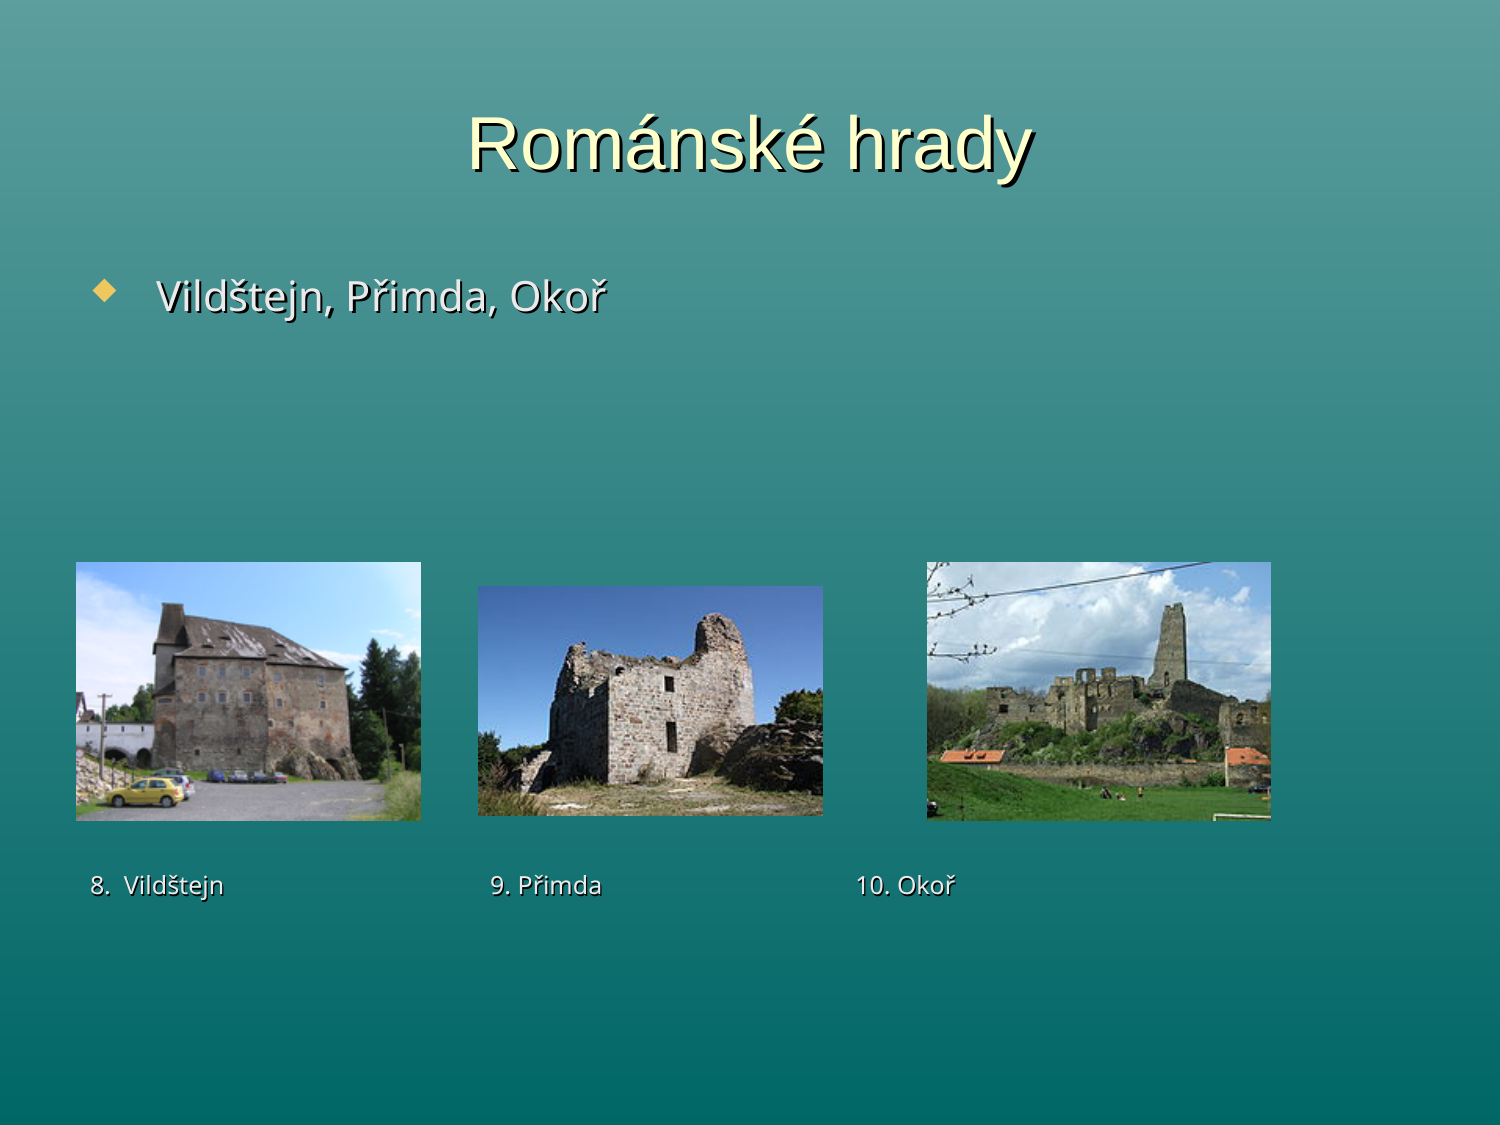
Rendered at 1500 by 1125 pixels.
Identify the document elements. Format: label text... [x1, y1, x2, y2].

picture [76, 562, 421, 821]
list Vildštejn, Přimda, Okoř 8. Vildštejn 9. Přimda 10. Okoř [75, 262, 1426, 1006]
picture [927, 562, 1271, 821]
title Románské hrady [75, 45, 1426, 233]
picture [478, 586, 823, 816]
